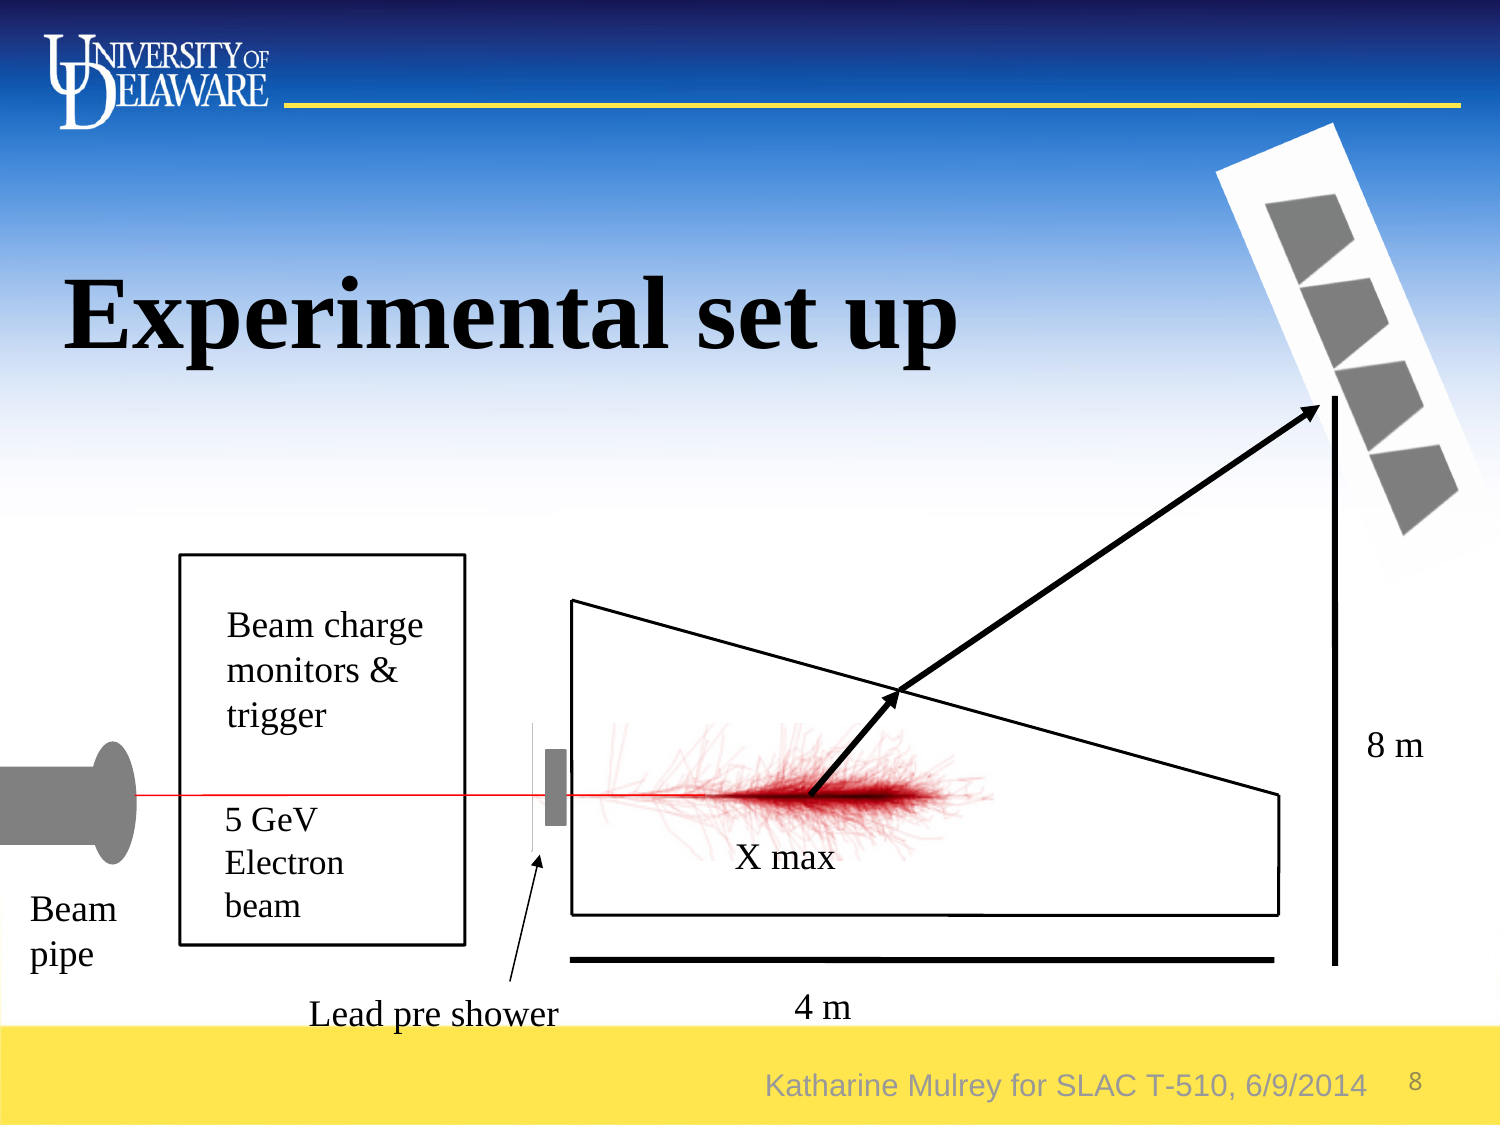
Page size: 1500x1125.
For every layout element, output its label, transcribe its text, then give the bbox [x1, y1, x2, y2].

text_box X max [719, 825, 856, 885]
text_box 5 GeV Electron beam [209, 789, 435, 847]
picture [0, 0, 1500, 1125]
text_box Lead pre shower [294, 981, 603, 1087]
picture [574, 603, 1277, 913]
text_box [179, 554, 465, 794]
text_box [545, 750, 566, 826]
text_box 4 m [779, 975, 1050, 1035]
text_box Experimental set up [0, 236, 1162, 377]
text_box Beam charge monitors & trigger [211, 592, 452, 775]
text_box Beam pipe [15, 876, 196, 982]
text_box 8 m [1351, 712, 1500, 773]
text_box Katharine Mulrey for SLAC T-510, 6/9/2014 [750, 1057, 1471, 1111]
text_box [0, 742, 136, 864]
text_box [179, 796, 465, 946]
